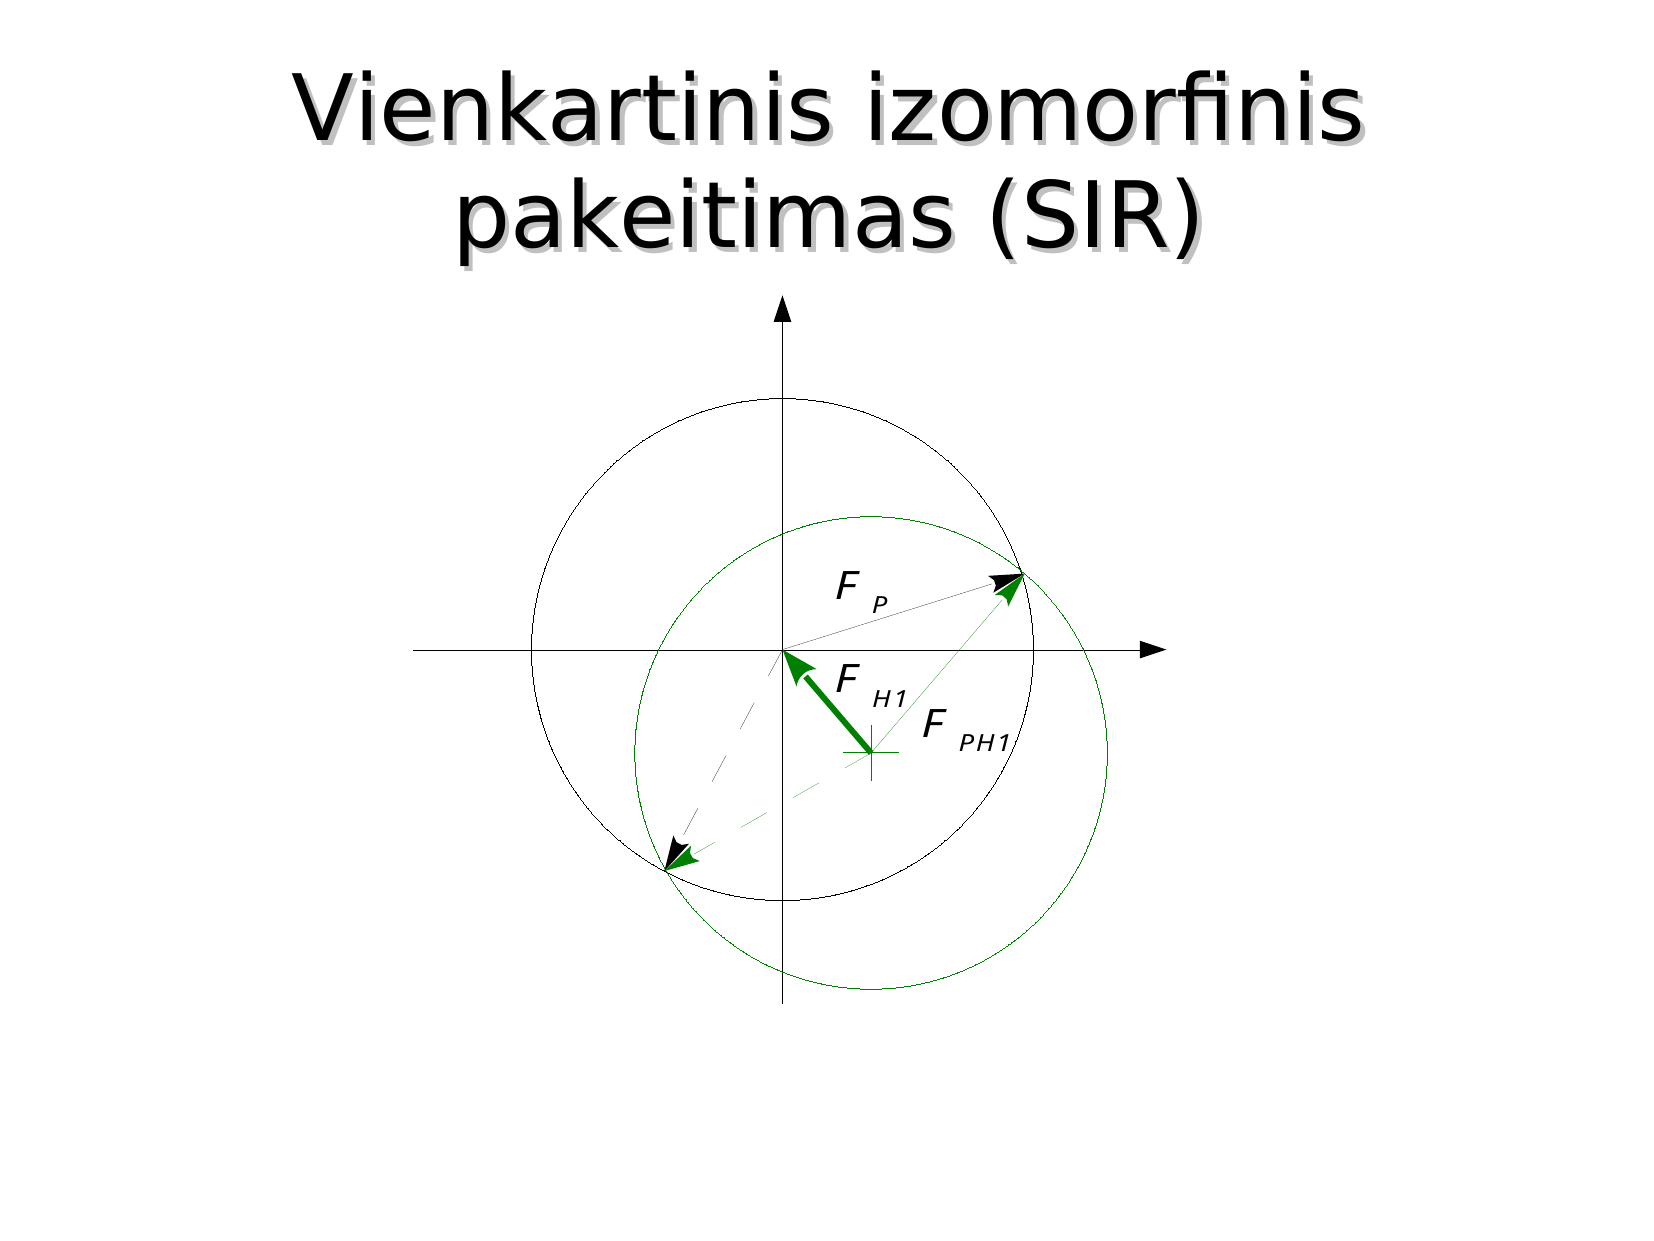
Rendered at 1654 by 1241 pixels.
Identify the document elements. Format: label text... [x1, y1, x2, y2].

chart [826, 555, 894, 621]
title Vienkartinis izomorfinis pakeitimas (SIR) [123, 55, 1536, 270]
chart [826, 649, 1019, 759]
